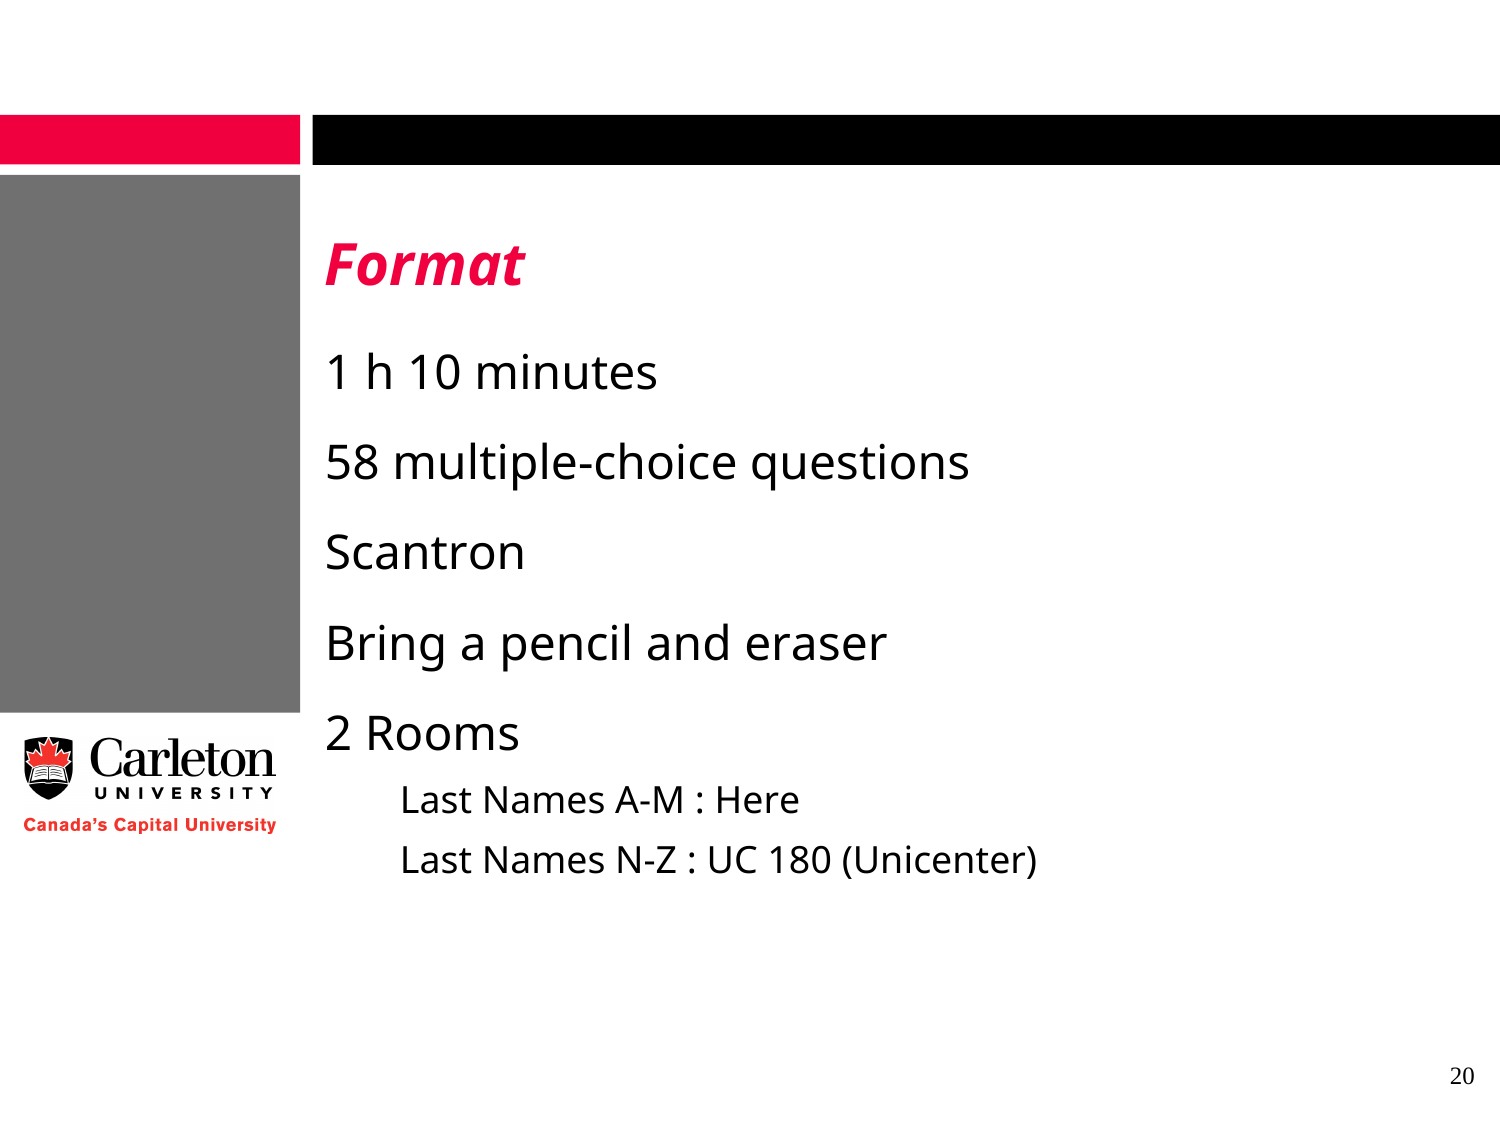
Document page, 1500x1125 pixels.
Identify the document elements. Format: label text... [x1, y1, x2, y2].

title Format [324, 194, 1450, 324]
list 1 h 10 minutes 58 multiple-choice questions Scantron Bring a pencil and eraser 2 Rooms Last Names A-M : Here Last Names N-Z : UC 180 (Unicenter) [324, 324, 1450, 1036]
picture [24, 737, 276, 834]
